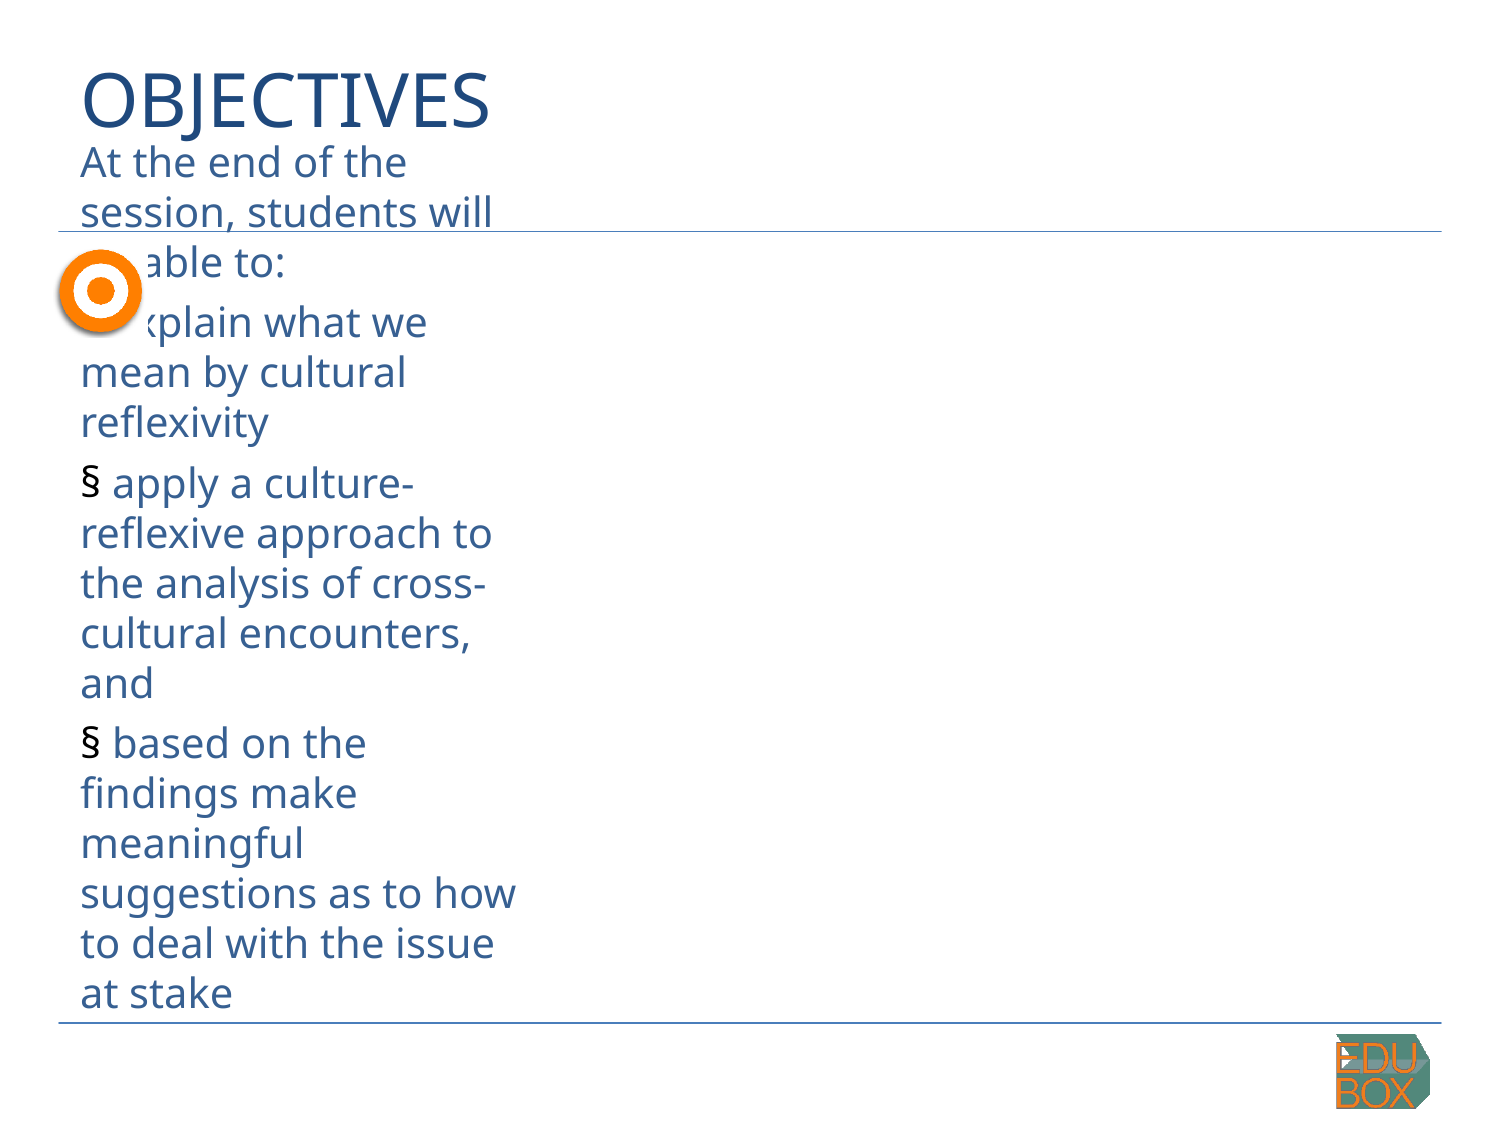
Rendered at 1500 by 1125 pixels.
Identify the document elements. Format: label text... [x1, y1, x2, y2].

list At the end of the session, students will be able to: explain what we mean by cultural reflexivity apply a culture-reflexive approach to the analysis of cross-cultural encounters, and based on the findings make meaningful suggestions as to how to deal with the issue at stake [171, 255, 1436, 1005]
title OBJECTIVES [64, 42, 1040, 153]
picture [53, 243, 148, 339]
picture [1328, 1028, 1437, 1114]
